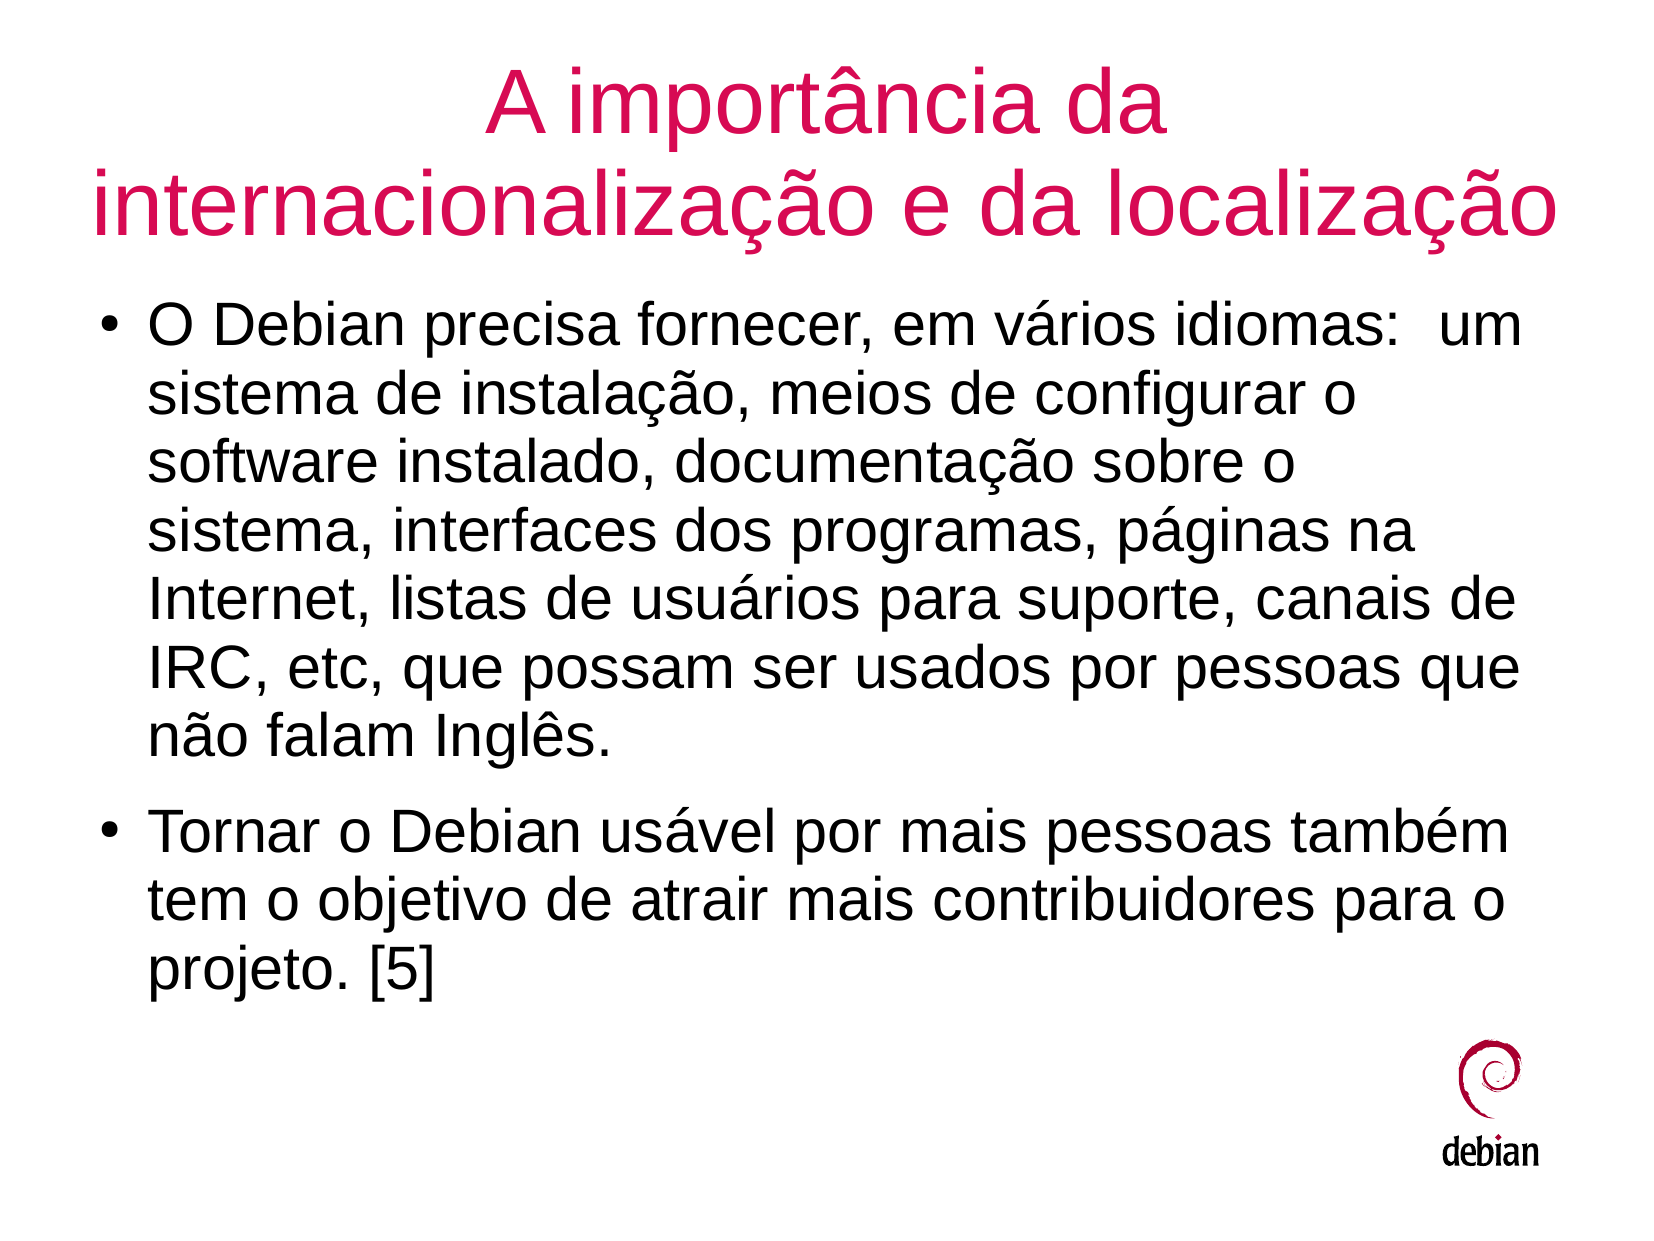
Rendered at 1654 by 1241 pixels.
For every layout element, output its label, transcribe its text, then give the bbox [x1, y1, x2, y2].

title A importância da internacionalização e da localização [82, 49, 1571, 257]
list O Debian precisa fornecer, em vários idiomas: um sistema de instalação, meios de configurar o software instalado, documentação sobre o sistema, interfaces dos programas, páginas na Internet, listas de usuários para suporte, canais de IRC, etc, que possam ser usados por pessoas que não falam Inglês. Tornar o Debian usável por mais pessoas também tem o objetivo de atrair mais contribuidores para o projeto. [5] [82, 290, 1538, 1010]
